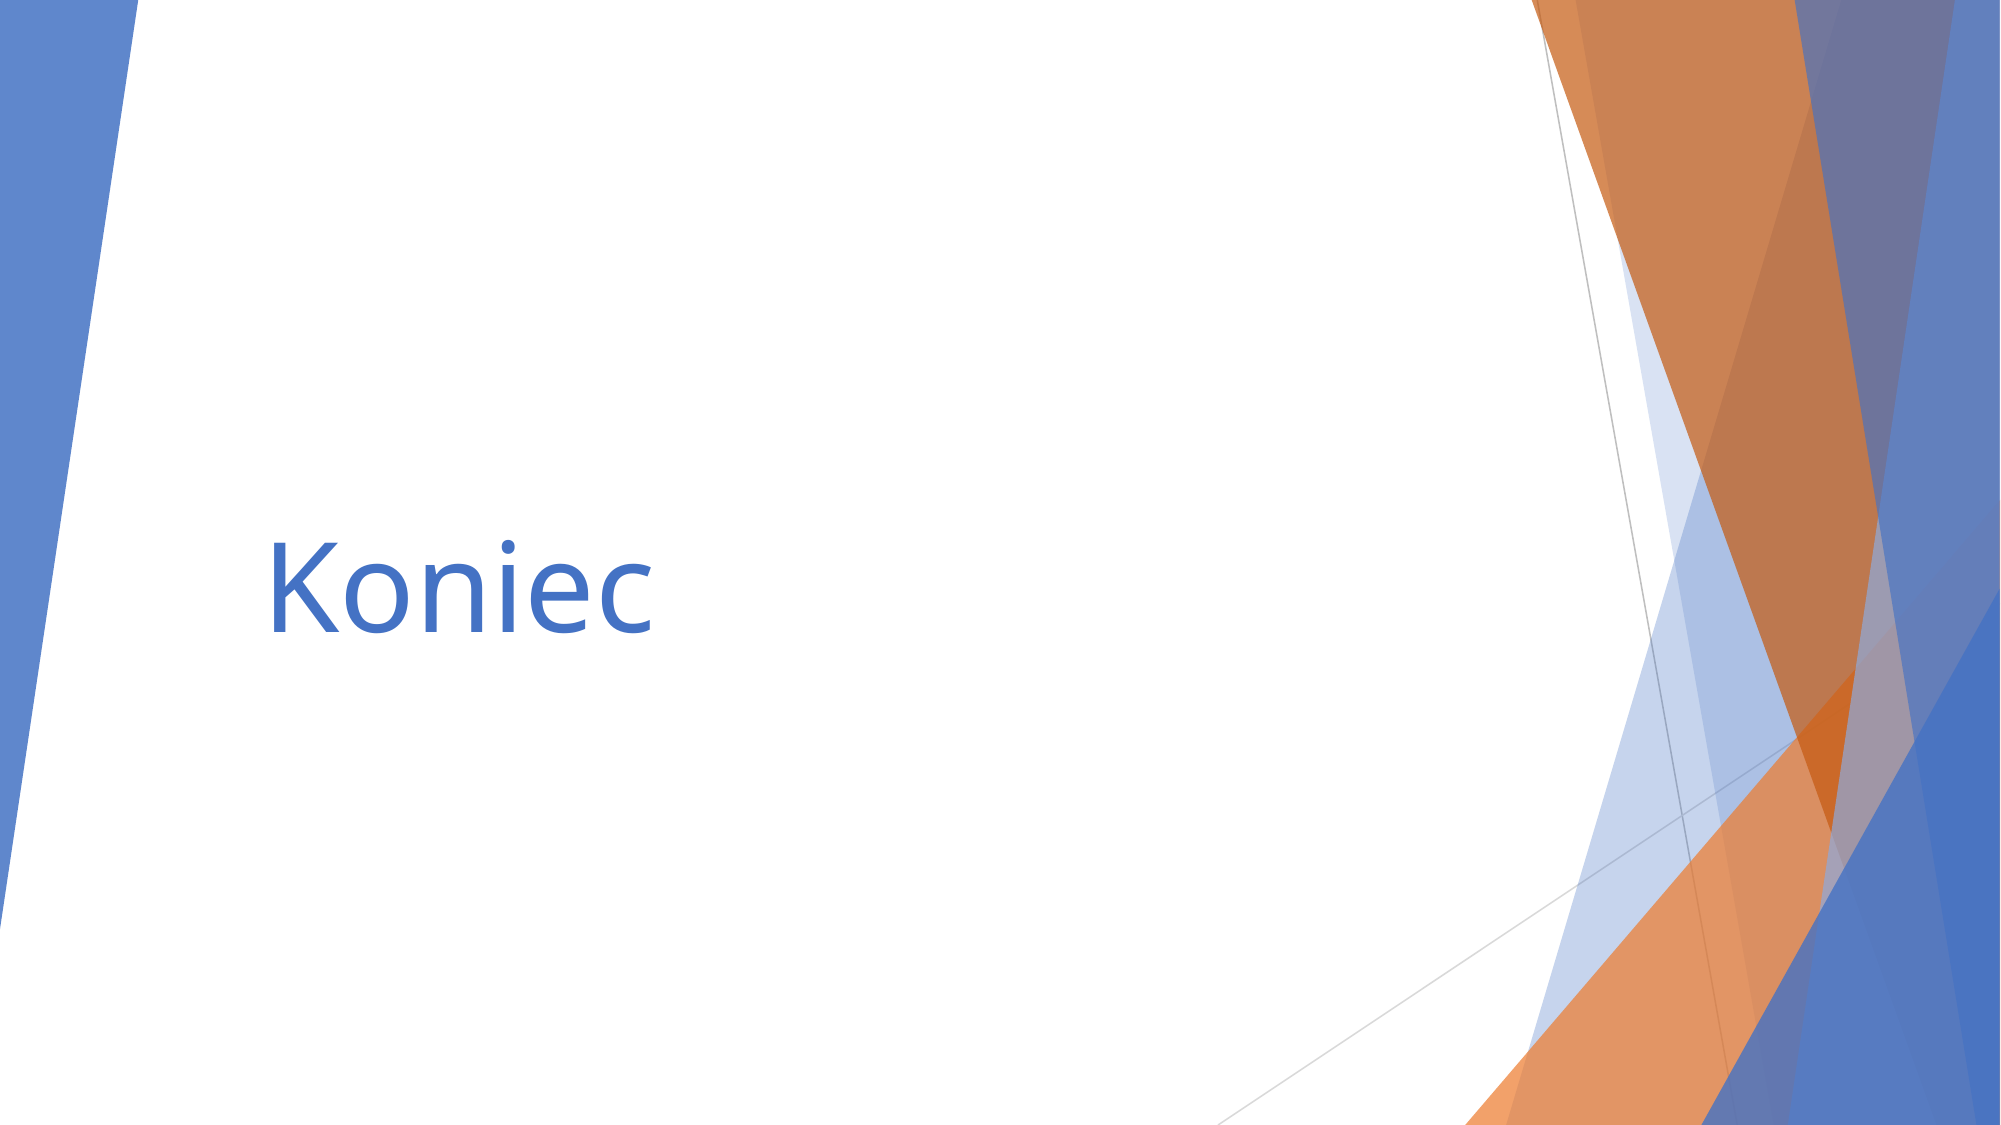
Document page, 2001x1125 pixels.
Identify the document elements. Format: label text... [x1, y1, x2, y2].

title Koniec [247, 394, 1522, 665]
